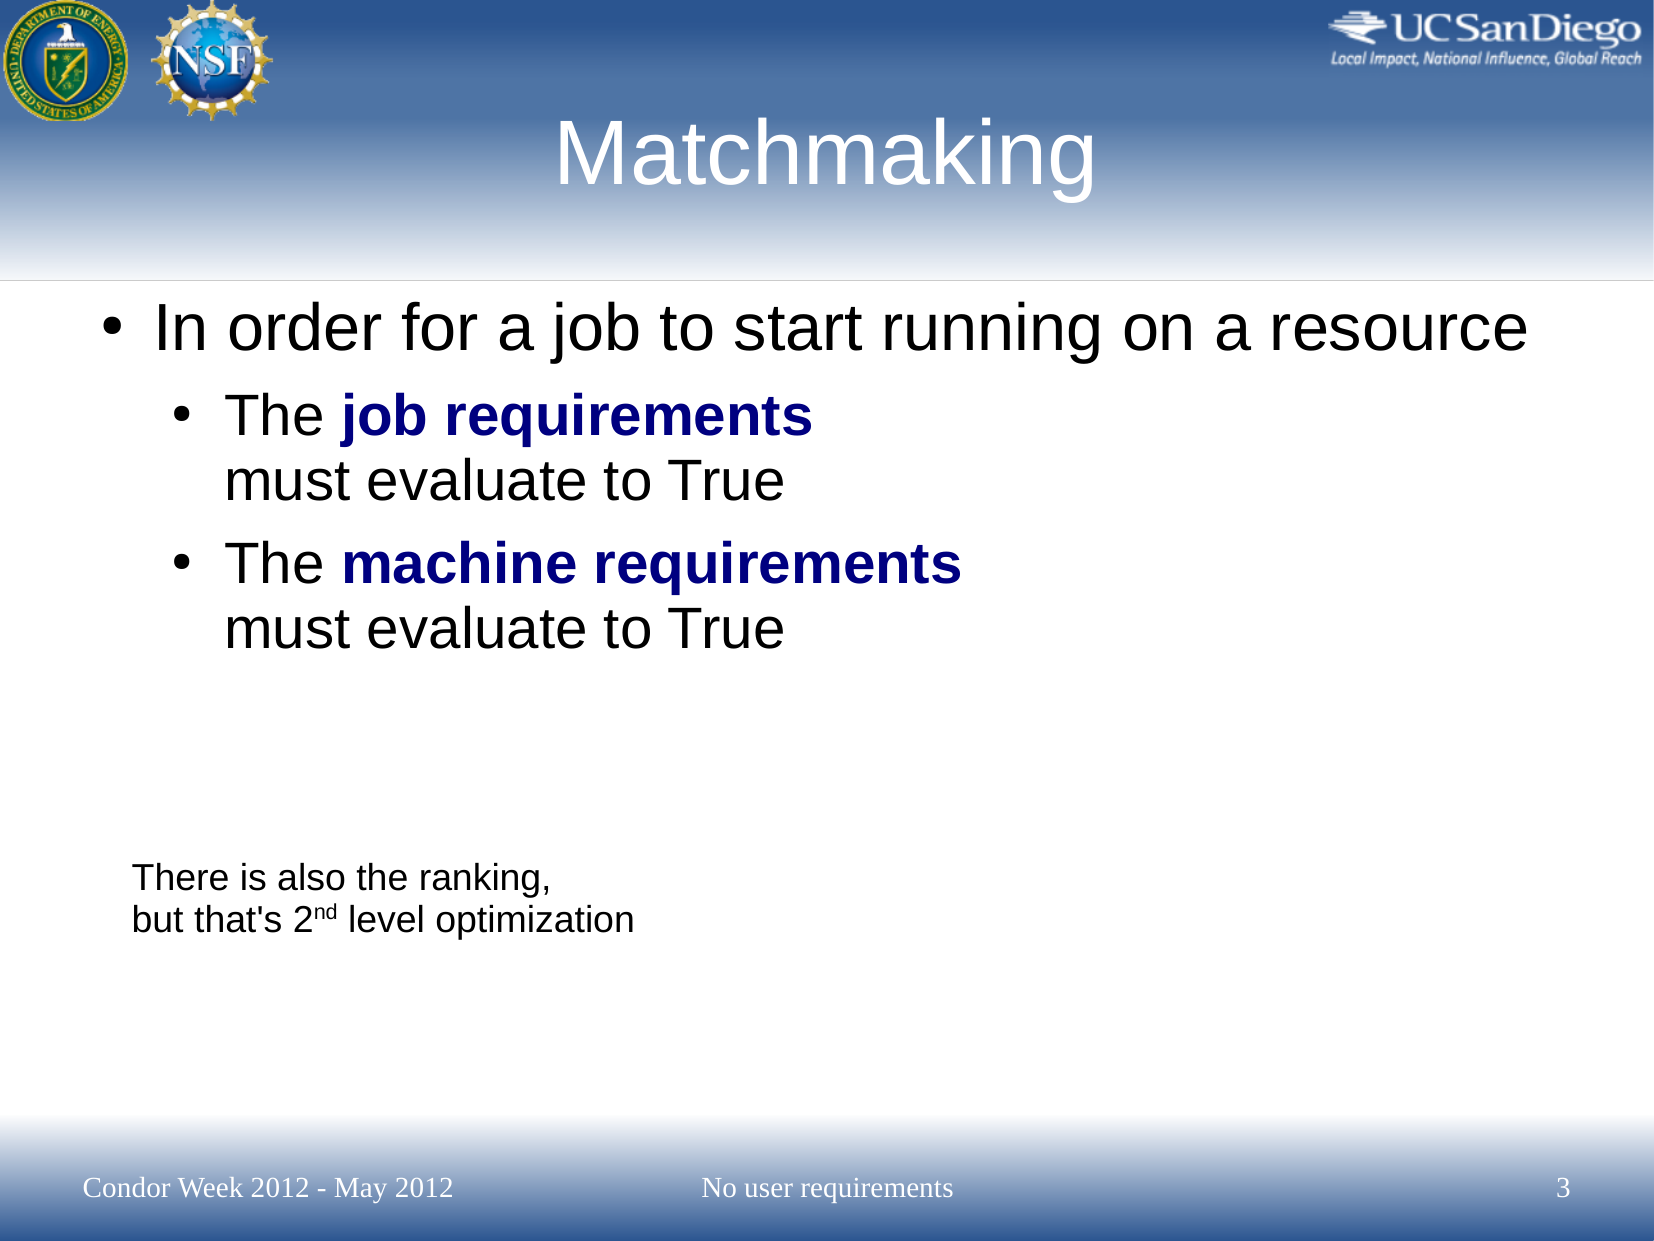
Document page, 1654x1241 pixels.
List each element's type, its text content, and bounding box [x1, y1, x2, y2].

picture [0, 0, 1654, 288]
text_box There is also the ranking, but that's 2nd level optimization [116, 849, 650, 950]
title Matchmaking [82, 56, 1571, 250]
list In order for a job to start running on a resource The job requirements must evaluate to True The machine requirements must evaluate to True [82, 290, 1571, 1109]
